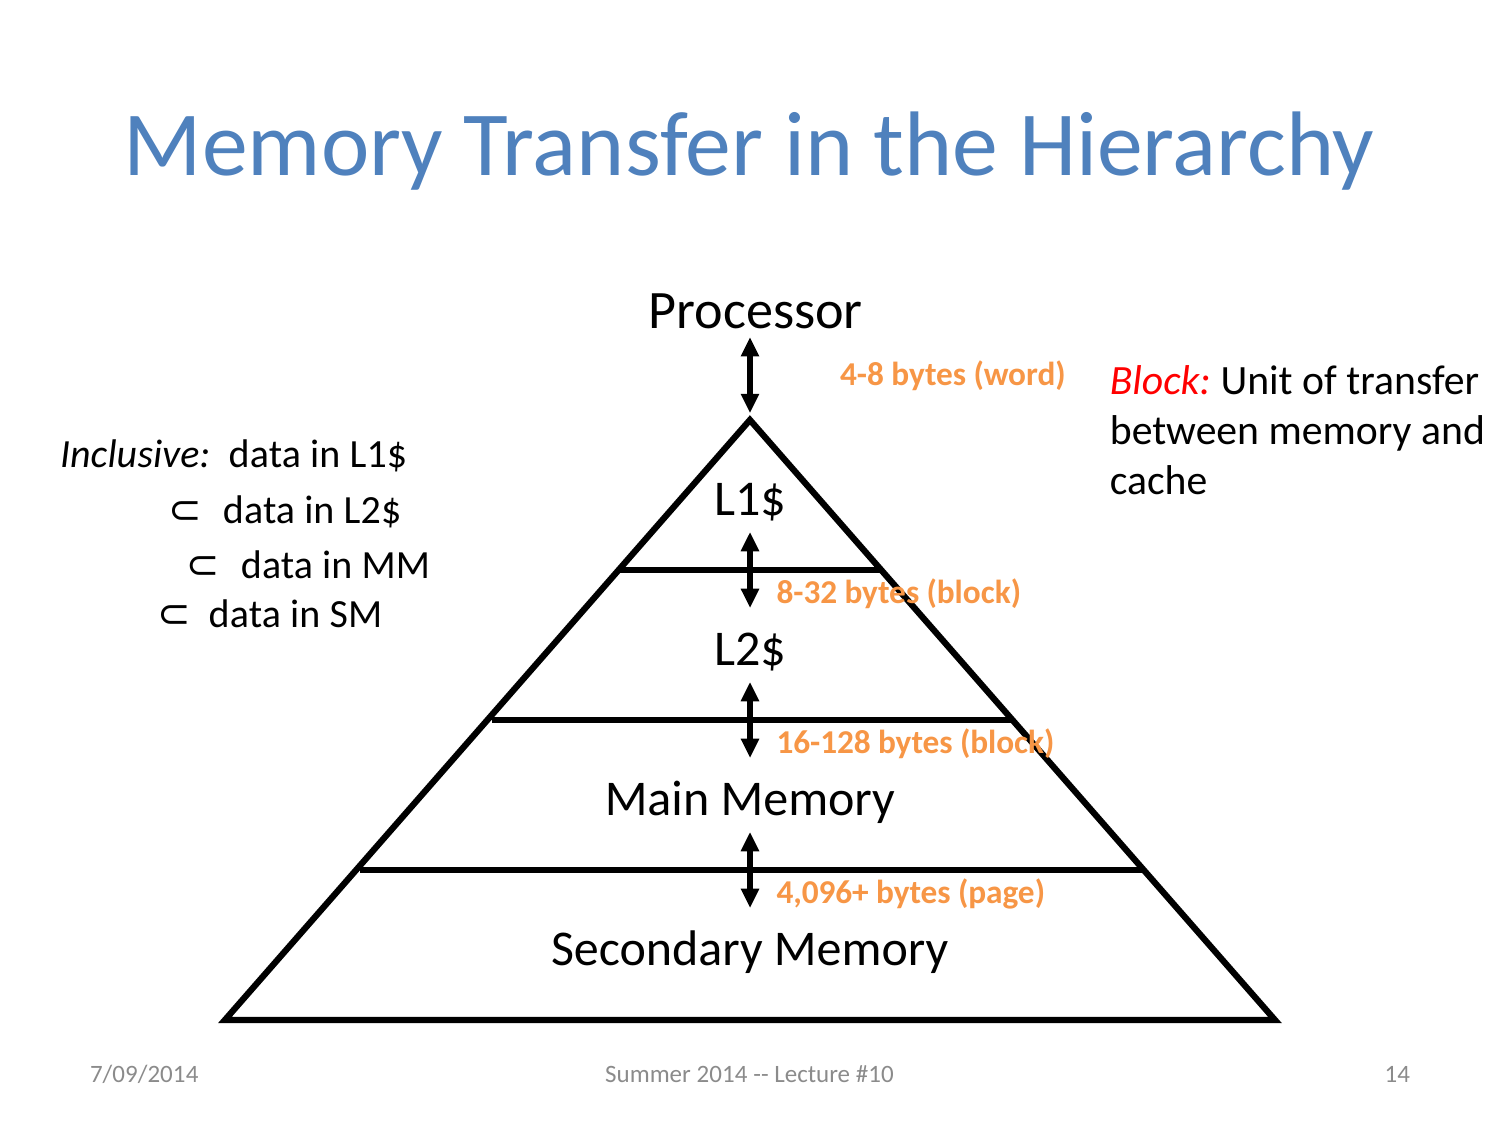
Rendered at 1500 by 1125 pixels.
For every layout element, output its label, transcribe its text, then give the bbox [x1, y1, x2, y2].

slide_number 7/09/2014 [75, 1042, 425, 1103]
text_box 16-128 bytes (block) [761, 712, 1186, 768]
text_box L2$ [659, 573, 840, 717]
text_box Secondary Memory [524, 873, 975, 1020]
list Inclusive: data in L1$ ⊂ data in L2$ ⊂ data in MM ⊂ data in SM [45, 420, 525, 675]
text_box Main Memory [524, 719, 975, 870]
text_box Block: Unit of transfer between memory and cache [1094, 345, 1500, 510]
footer Summer 2014 -- Lecture #10 [512, 1042, 988, 1103]
text_box 8-32 bytes (block) [761, 562, 1186, 618]
text_box 4,096+ bytes (page) [761, 862, 1186, 918]
slide_number <number> [1074, 1042, 1425, 1103]
title Memory Transfer in the Hierarchy [75, 45, 1425, 233]
text_box Processor [605, 285, 906, 343]
text_box L1$ [659, 419, 840, 567]
text_box 4-8 bytes (word) [795, 344, 1081, 400]
